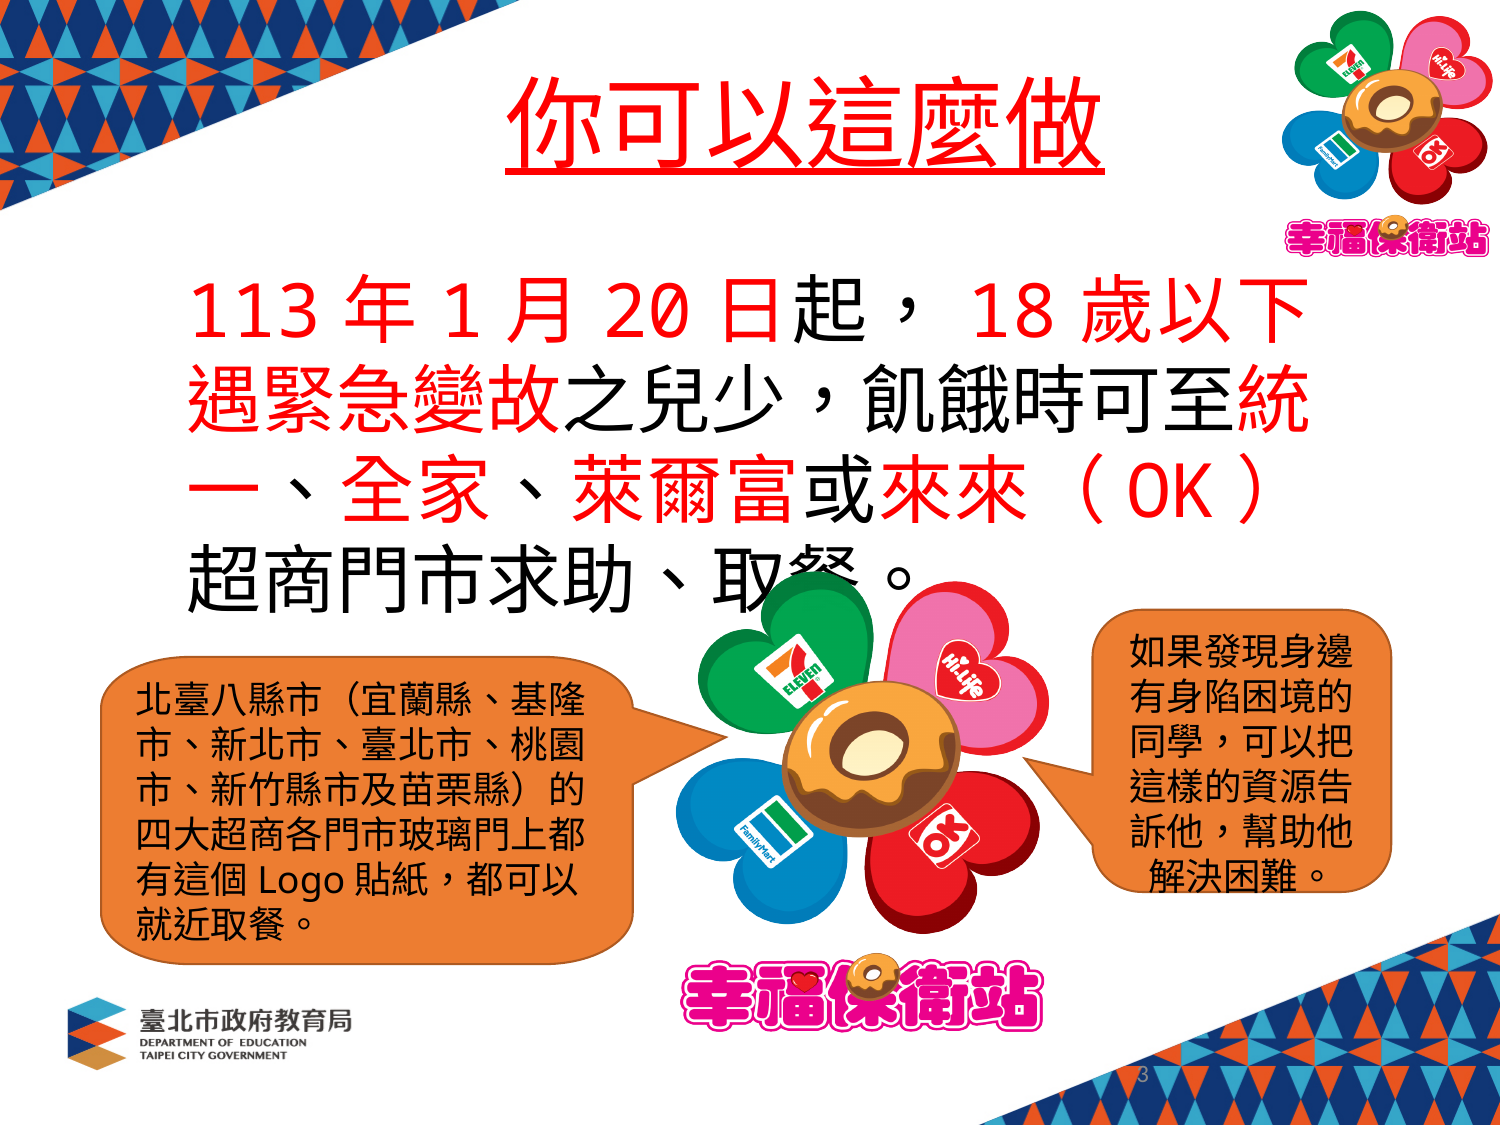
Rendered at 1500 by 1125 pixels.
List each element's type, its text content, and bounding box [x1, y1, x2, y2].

title 你可以這麼做 [490, 19, 1131, 237]
text_box 3 [1121, 1042, 1459, 1103]
text_box 113年1月20日起，18歲以下遇緊急變故之兒少，飢餓時可至統一、全家、萊爾富或來來（OK）超商門市求助、取餐。 [171, 254, 1341, 634]
picture [655, 559, 1069, 1071]
text_box 如果發現身邊有身陷困境的同學，可以把這樣的資源告訴他，幫助他解決困難。 [1024, 609, 1392, 892]
text_box 北臺八縣市（宜蘭縣、基隆市、新北市、臺北市、桃園 市、新竹縣市及苗栗縣）的四大超商各門市玻璃門上都有這個Logo貼紙，都可以就近取餐。 [101, 656, 726, 965]
